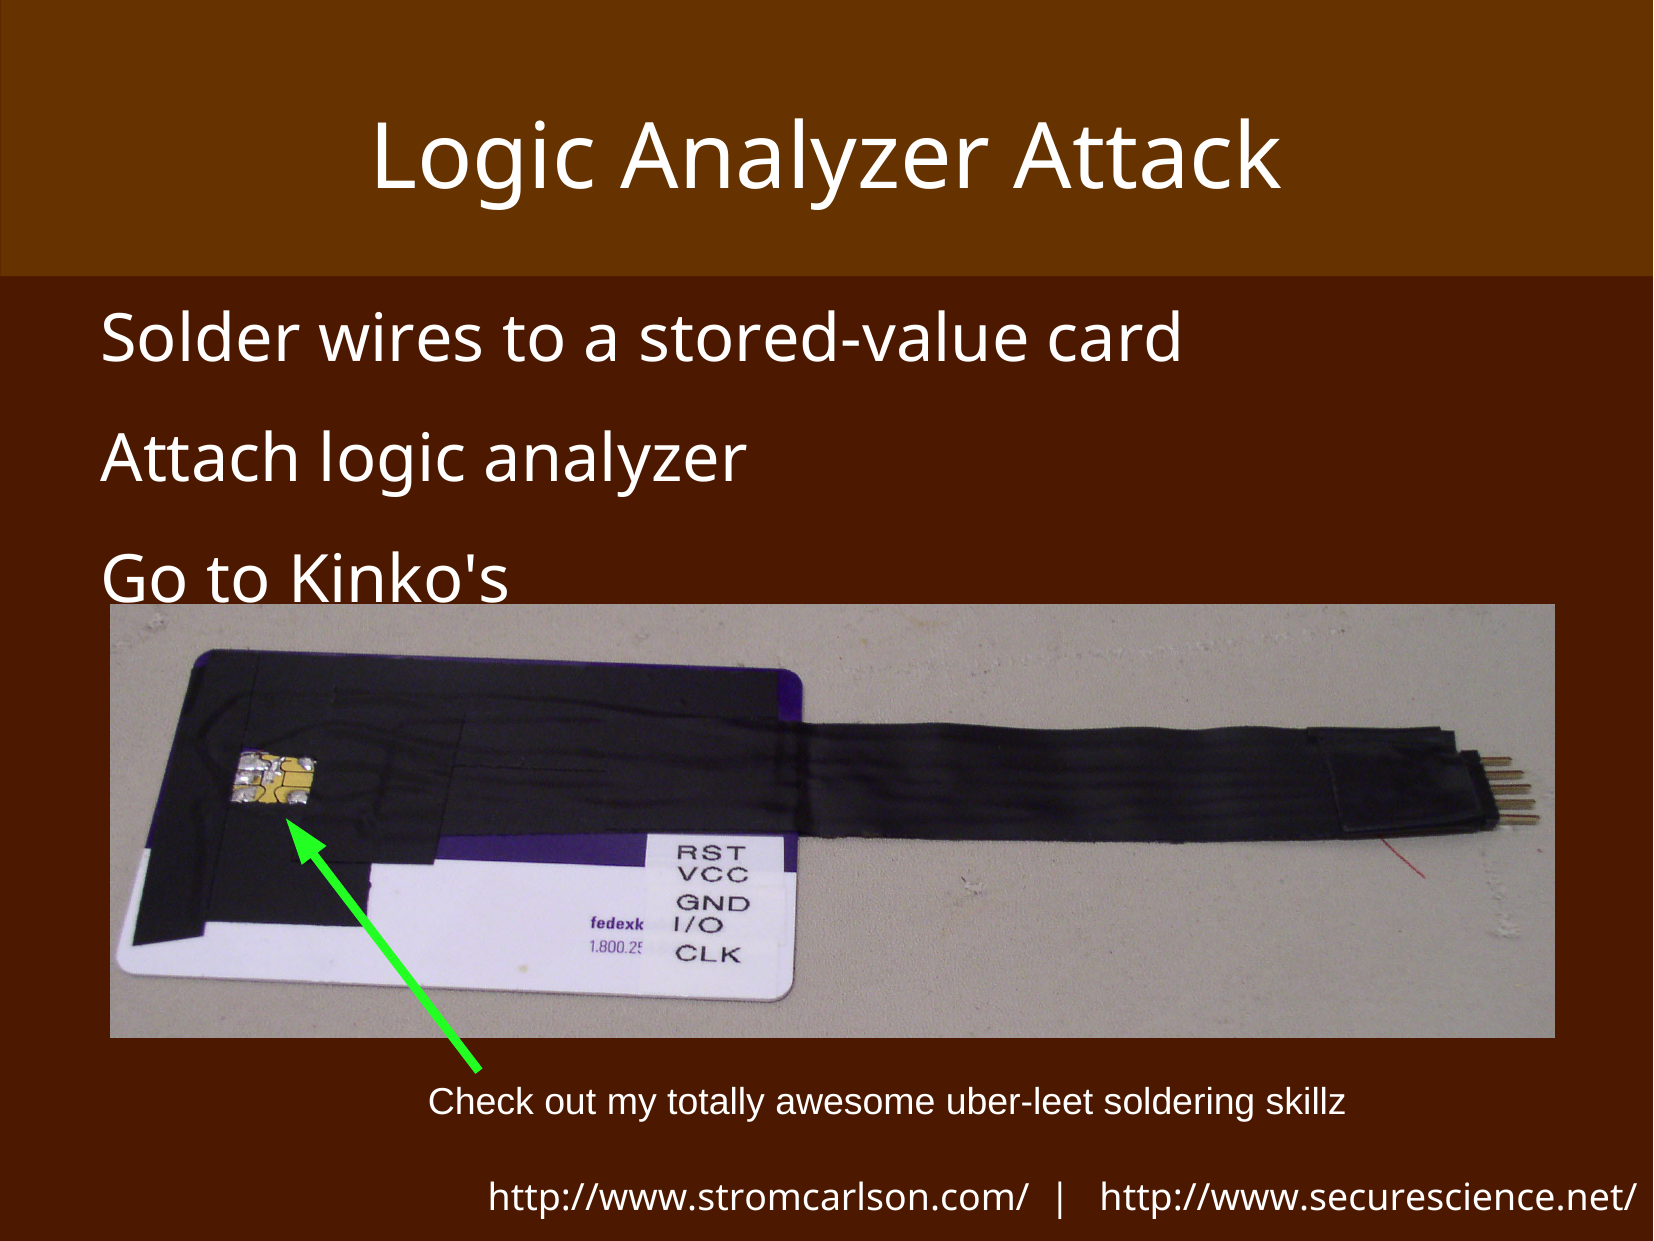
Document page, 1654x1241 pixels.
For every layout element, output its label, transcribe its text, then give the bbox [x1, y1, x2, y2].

title Logic Analyzer Attack [82, 49, 1571, 257]
list Solder wires to a stored-value card Attach logic analyzer Go to Kinko's [82, 290, 1571, 1109]
text_box Check out my totally awesome uber-leet soldering skillz [413, 1073, 1364, 1131]
